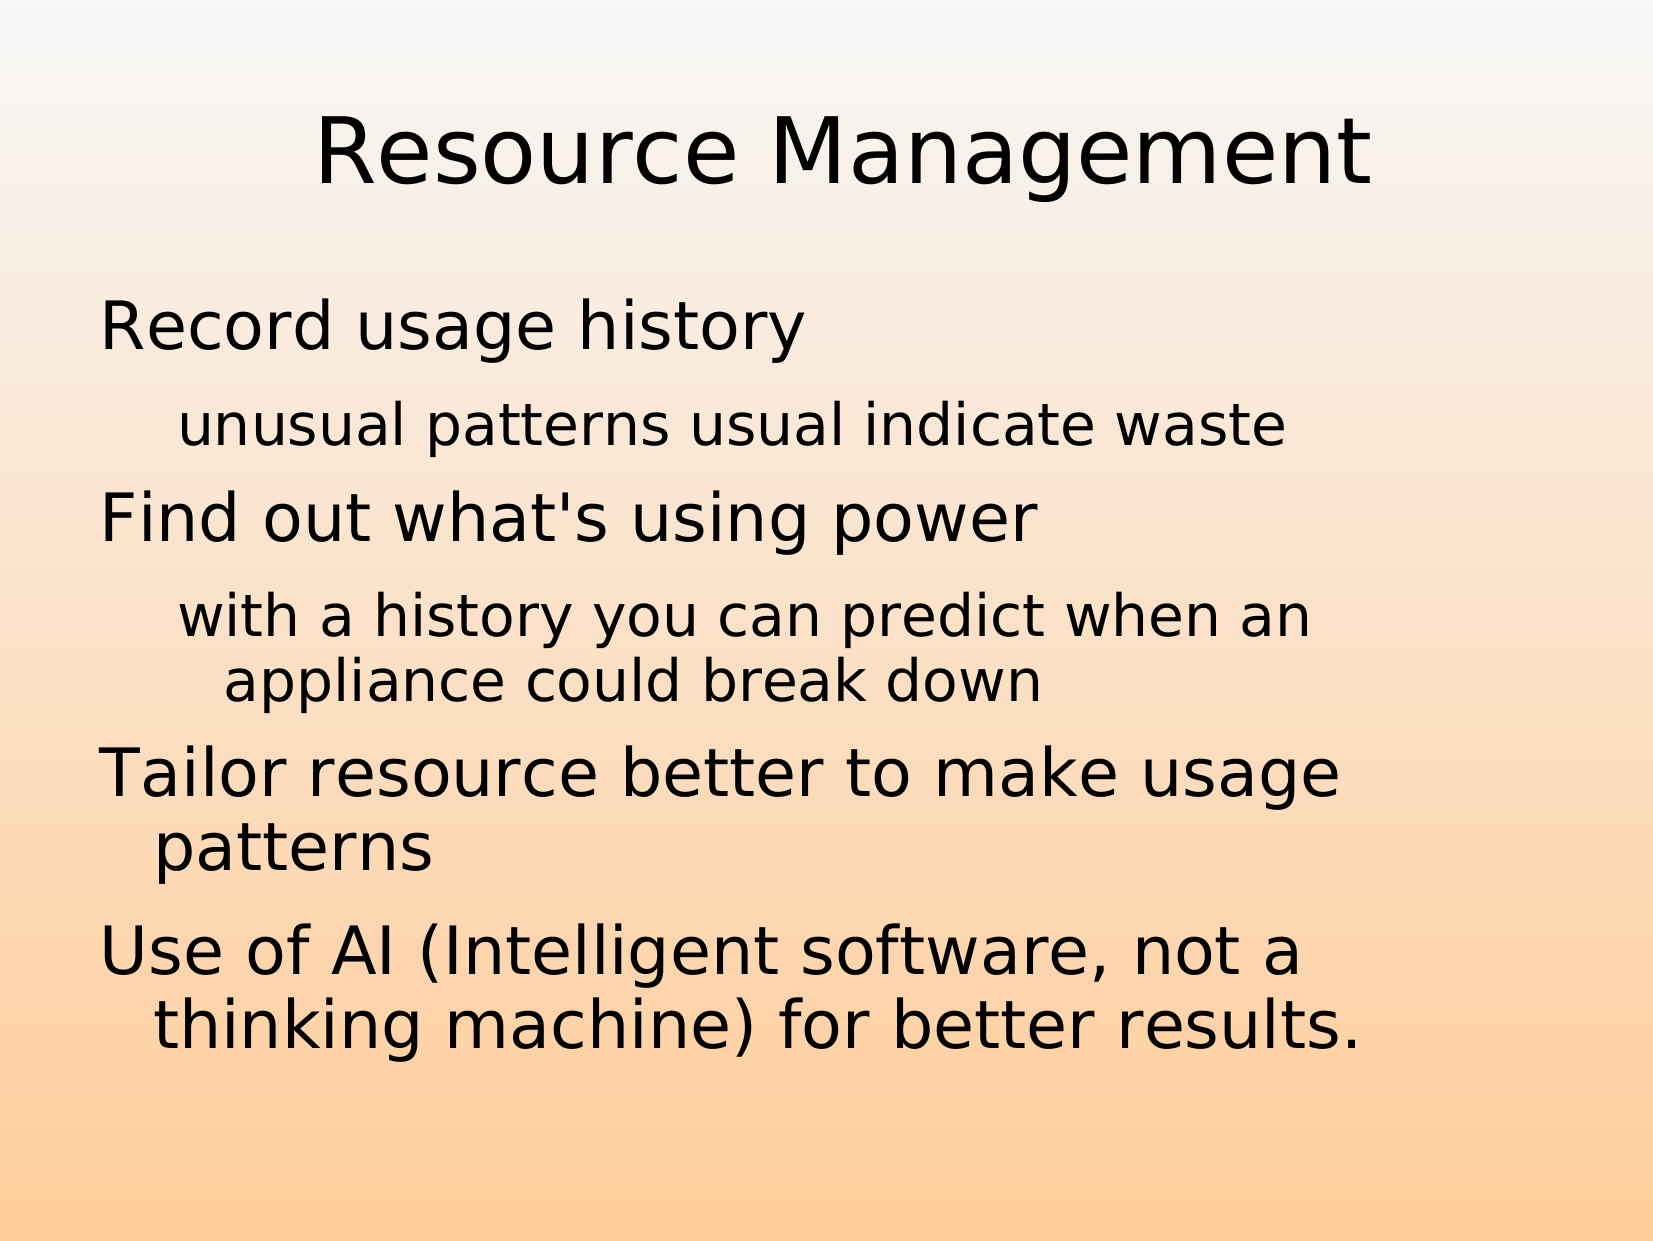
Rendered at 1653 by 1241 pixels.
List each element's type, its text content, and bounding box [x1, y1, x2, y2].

list Record usage history unusual patterns usual indicate waste Find out what's using power with a history you can predict when an appliance could break down Tailor resource better to make usage patterns Use of AI (Intelligent software, not a thinking machine) for better results. [82, 290, 1570, 1109]
title Resource Management [82, 49, 1570, 257]
